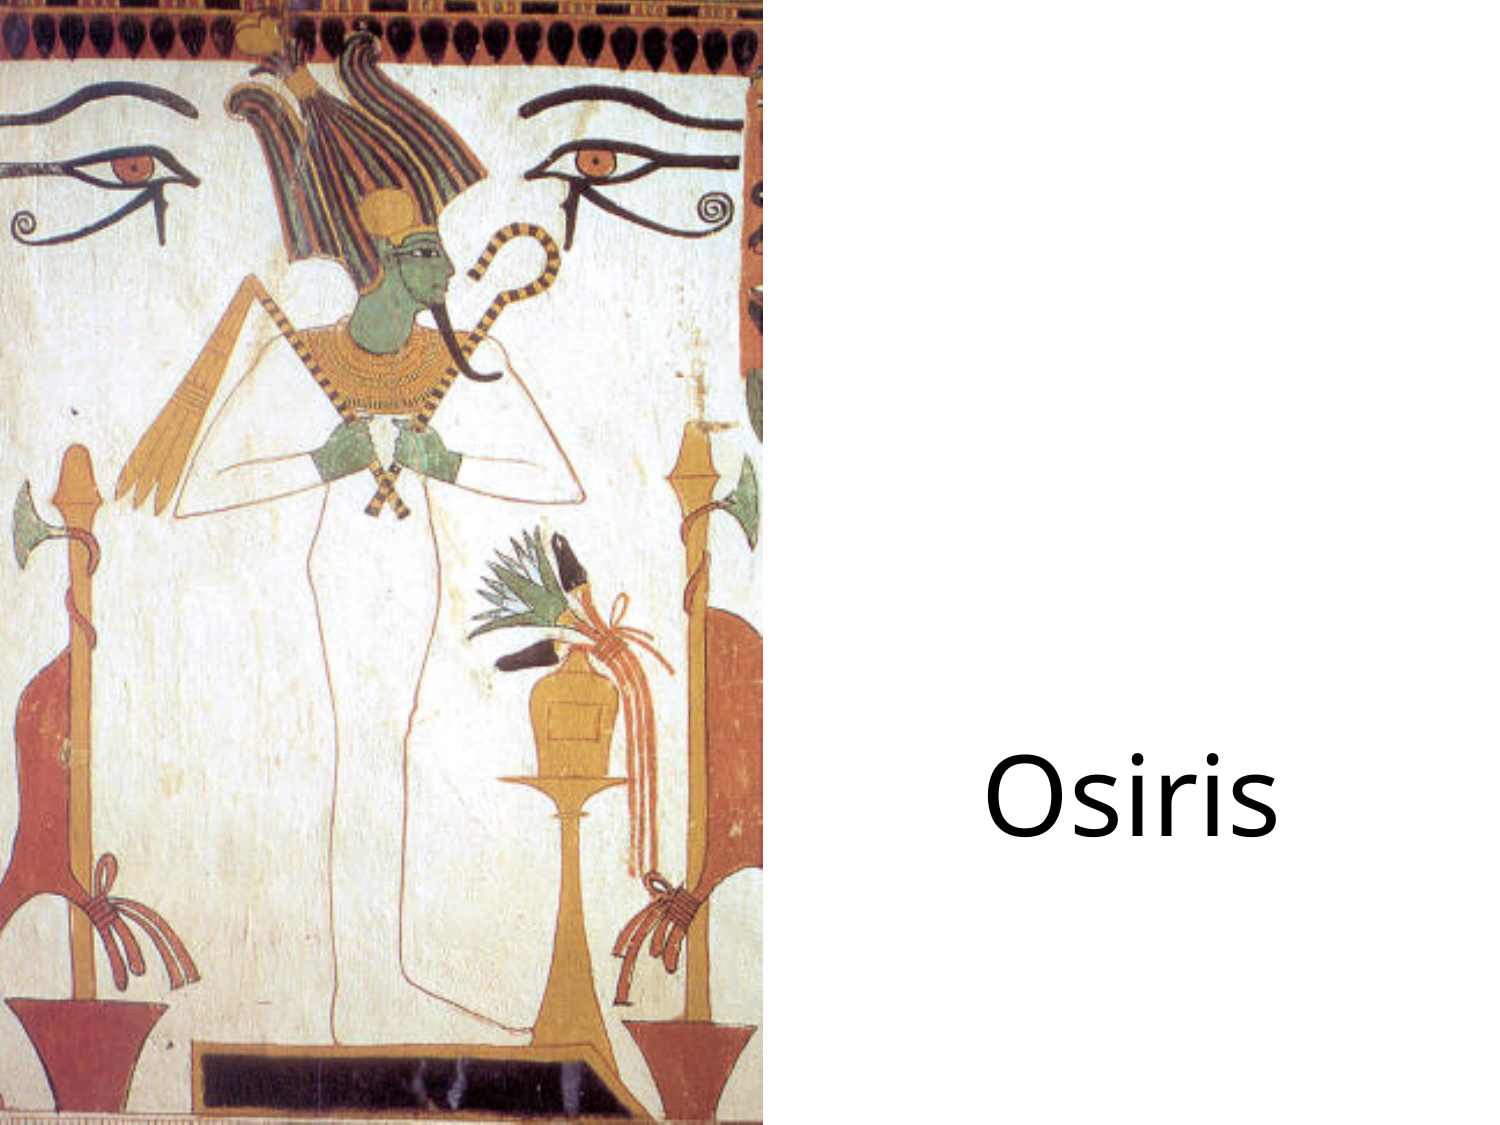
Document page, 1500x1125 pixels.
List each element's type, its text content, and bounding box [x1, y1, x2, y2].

picture [0, 0, 763, 1125]
text_box Osiris [966, 716, 1297, 1002]
